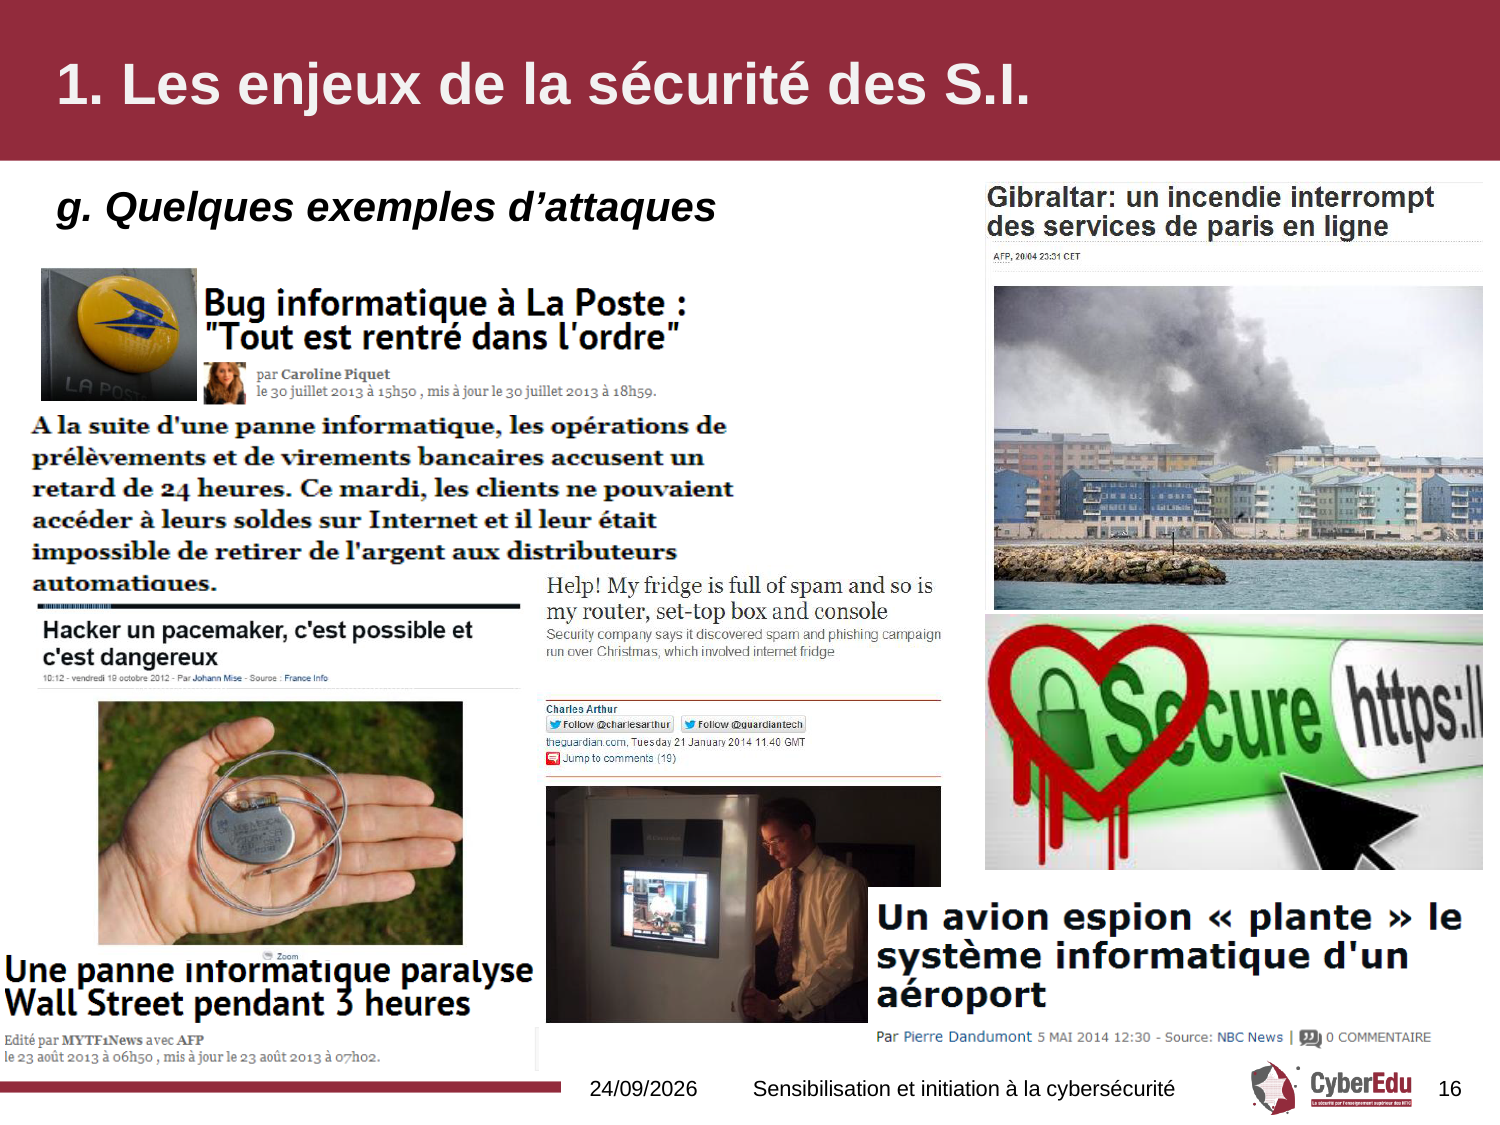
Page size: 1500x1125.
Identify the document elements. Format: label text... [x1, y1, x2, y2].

picture [41, 267, 712, 414]
list g. Quelques exemples d’attaques [41, 172, 1471, 268]
title 1. Les enjeux de la sécurité des S.I. [41, 1, 1471, 161]
picture [1246, 1060, 1412, 1115]
picture [985, 614, 1483, 870]
picture [985, 181, 1483, 610]
slide_number 15/11/2020 [561, 1057, 727, 1118]
picture [5, 415, 1493, 1071]
footer Sensibilisation et initiation à la cybersécurité [738, 1057, 1236, 1118]
slide_number <numéro> [1423, 1057, 1495, 1118]
